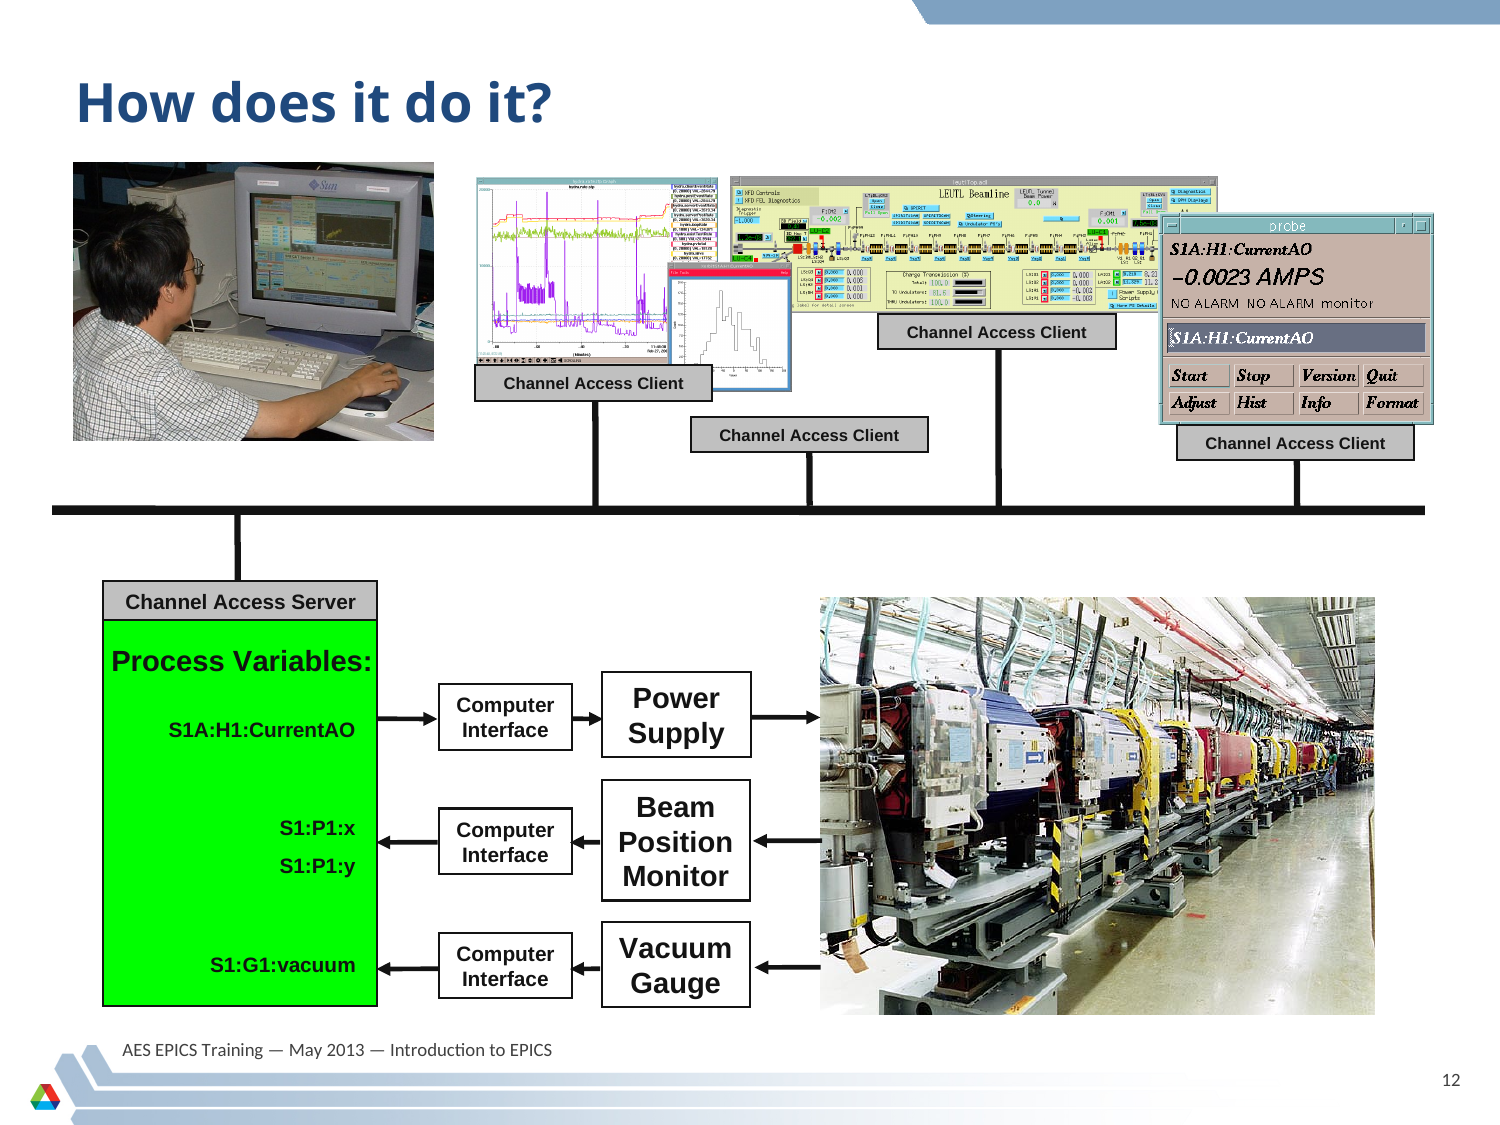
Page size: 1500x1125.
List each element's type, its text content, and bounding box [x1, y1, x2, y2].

text_box [103, 622, 377, 634]
text_box Power Supply [602, 671, 751, 758]
picture [476, 212, 1434, 425]
text_box Computer Interface [439, 684, 572, 750]
picture [0, 0, 1500, 26]
text_box Channel Access Server [103, 580, 379, 622]
picture [73, 162, 434, 441]
text_box Beam Position Monitor [601, 780, 751, 901]
text_box Channel Access Client [690, 416, 929, 453]
picture [820, 597, 1375, 1015]
text_box Channel Access Client [878, 313, 1116, 350]
text_box S1A:H1:CurrentAO S1:P1:x S1:P1:y S1:G1:vacuum [125, 708, 371, 985]
text_box Process Variables: [95, 634, 390, 686]
text_box Computer Interface [439, 932, 572, 999]
text_box [103, 686, 377, 1007]
title How does it do it? [75, 52, 1426, 226]
text_box Vacuum Gauge [601, 921, 751, 1008]
picture [0, 1037, 1500, 1125]
text_box Channel Access Client [1176, 424, 1415, 461]
text_box Channel Access Client [475, 365, 713, 401]
text_box Computer Interface [439, 808, 572, 874]
